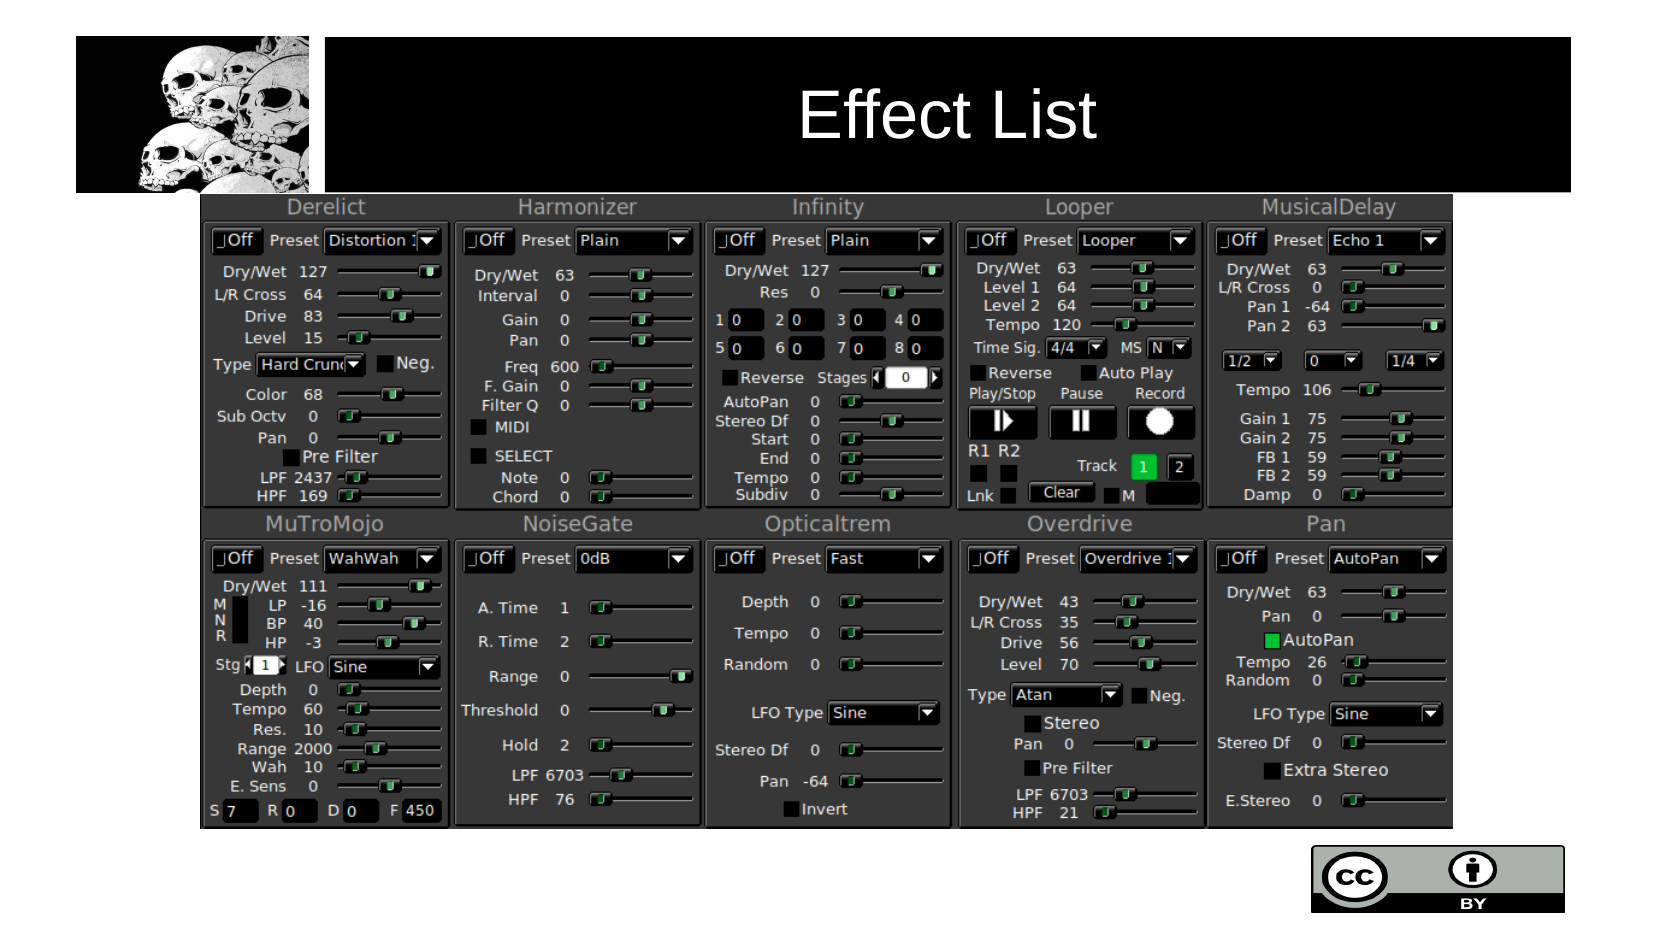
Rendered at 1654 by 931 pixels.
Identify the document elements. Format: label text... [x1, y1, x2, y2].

picture [200, 194, 1453, 829]
picture [1311, 845, 1565, 913]
title Effect List [324, 37, 1571, 193]
picture [76, 36, 309, 193]
